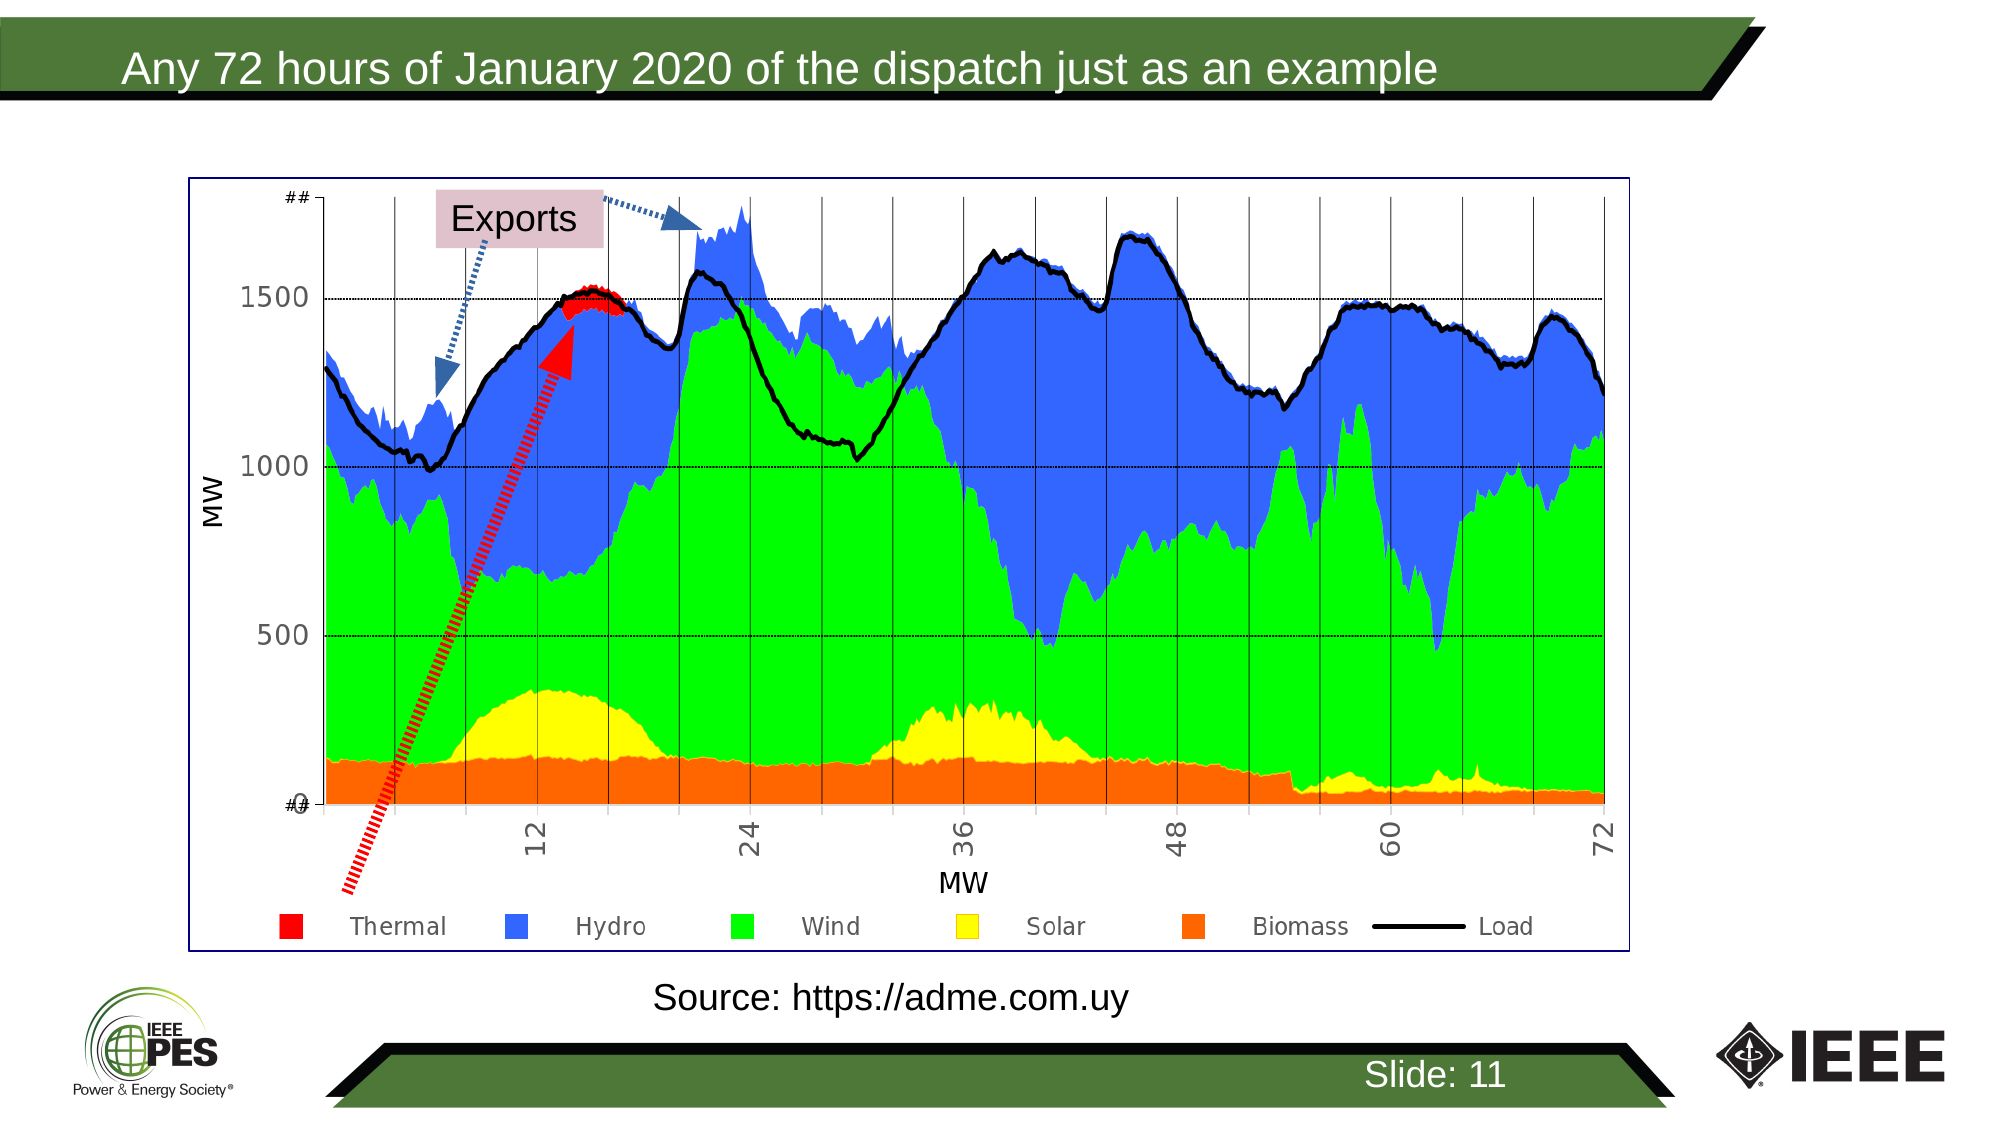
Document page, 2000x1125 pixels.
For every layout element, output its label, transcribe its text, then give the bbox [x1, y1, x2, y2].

text_box Any 72 hours of January 2020 of the dispatch just as an example [106, 35, 1831, 111]
text_box Source: https://adme.com.uy [637, 968, 1217, 1026]
text_box Exports [435, 189, 604, 249]
picture [0, 0, 2000, 1125]
